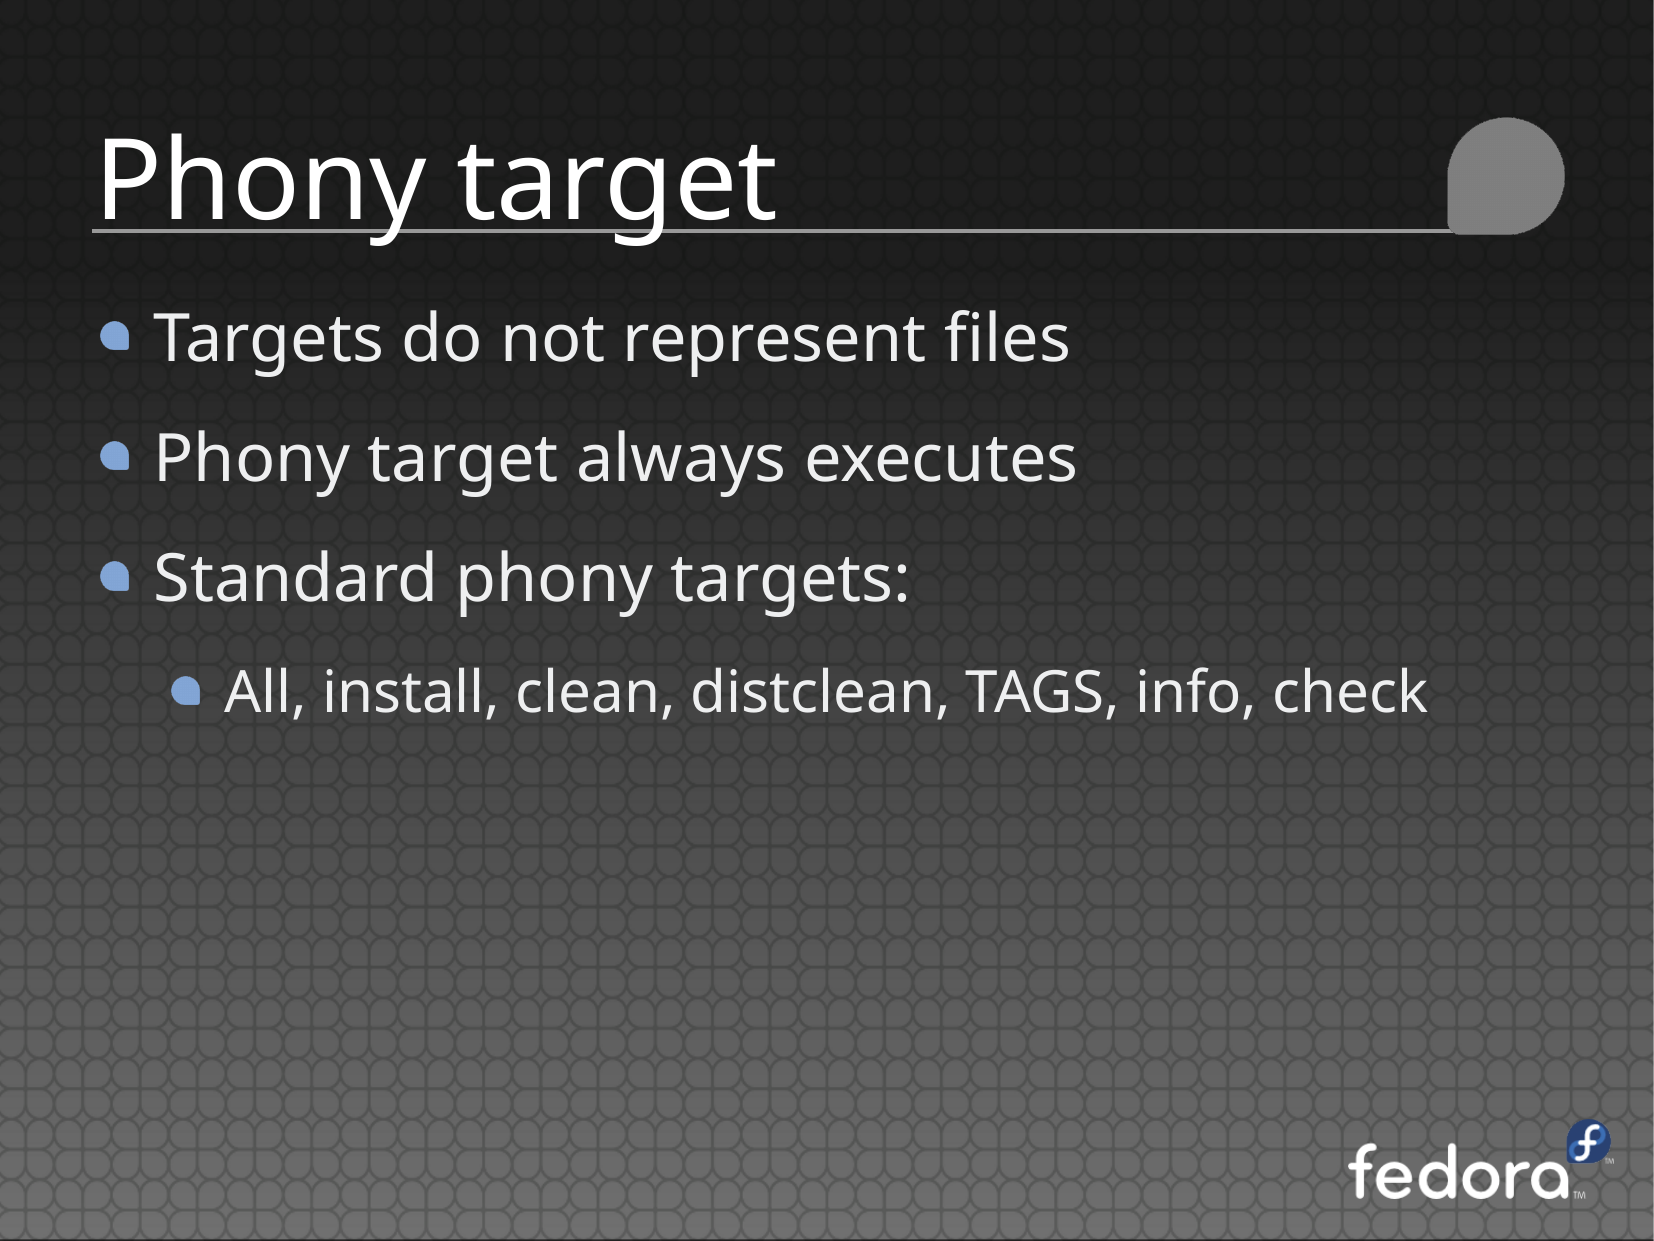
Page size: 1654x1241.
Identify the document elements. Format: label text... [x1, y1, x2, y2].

list Targets do not represent files Phony target always executes Standard phony targets: All, install, clean, distclean, TAGS, info, check [82, 290, 1571, 1094]
picture [0, 0, 1654, 1241]
title Phony target [94, 100, 1426, 251]
